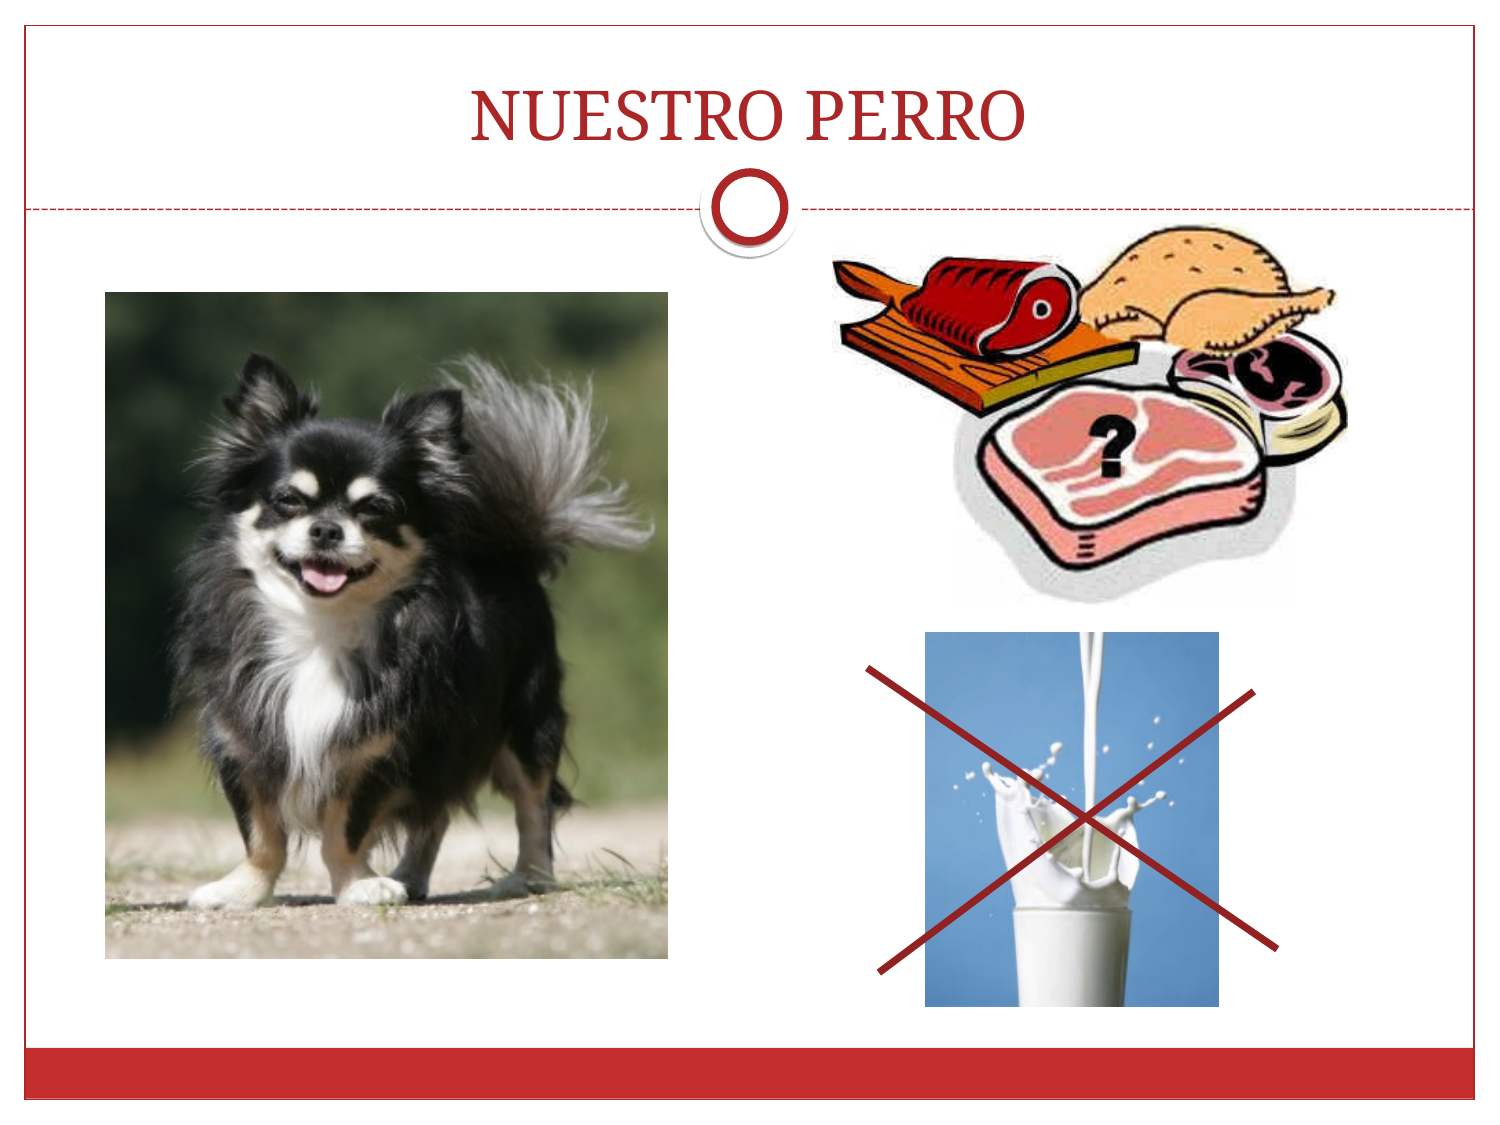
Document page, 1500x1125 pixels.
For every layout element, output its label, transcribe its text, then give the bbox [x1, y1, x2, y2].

picture [832, 222, 1348, 605]
picture [925, 713, 1078, 932]
title NUESTRO PERRO [49, 37, 1450, 162]
picture [925, 823, 1219, 1007]
picture [105, 292, 668, 959]
picture [1093, 723, 1219, 904]
picture [925, 632, 1219, 812]
